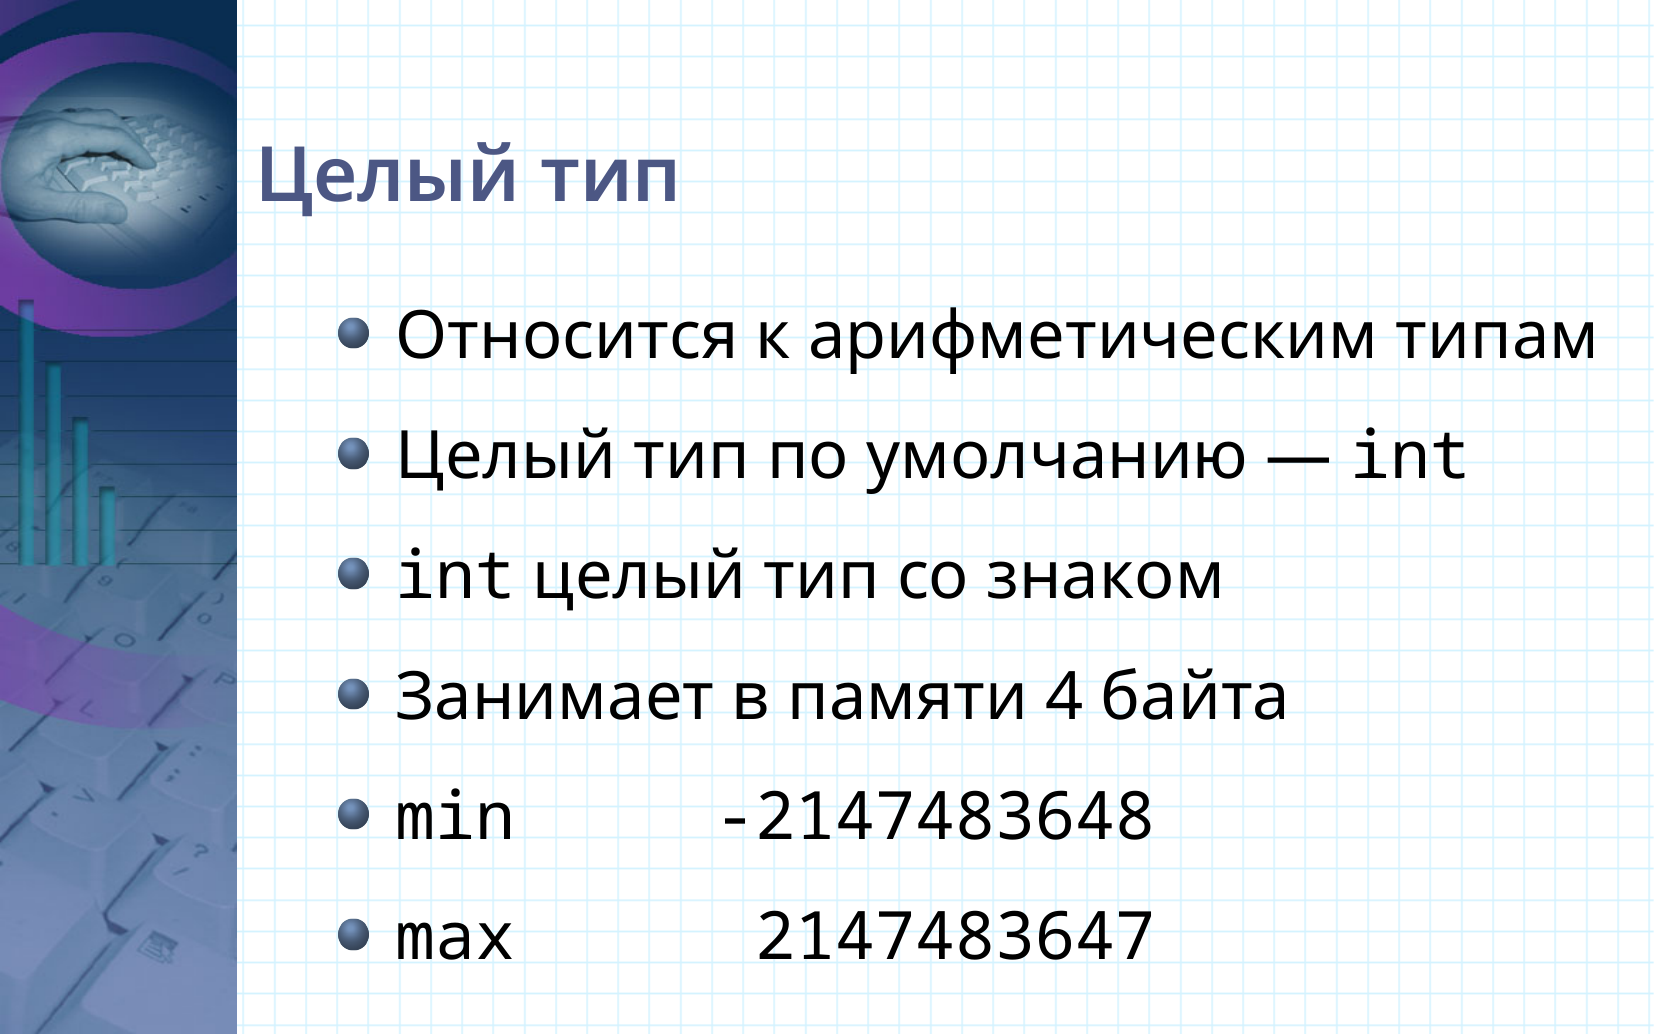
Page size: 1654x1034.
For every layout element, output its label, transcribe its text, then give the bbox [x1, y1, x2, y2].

picture [0, 0, 1654, 1034]
list Относится к арифметическим типам Целый тип по умолчанию — int int целый тип со знаком Занимает в памяти 4 байта min -2147483648 max 2147483647 [254, 287, 1640, 931]
title Целый тип [254, 85, 1640, 259]
